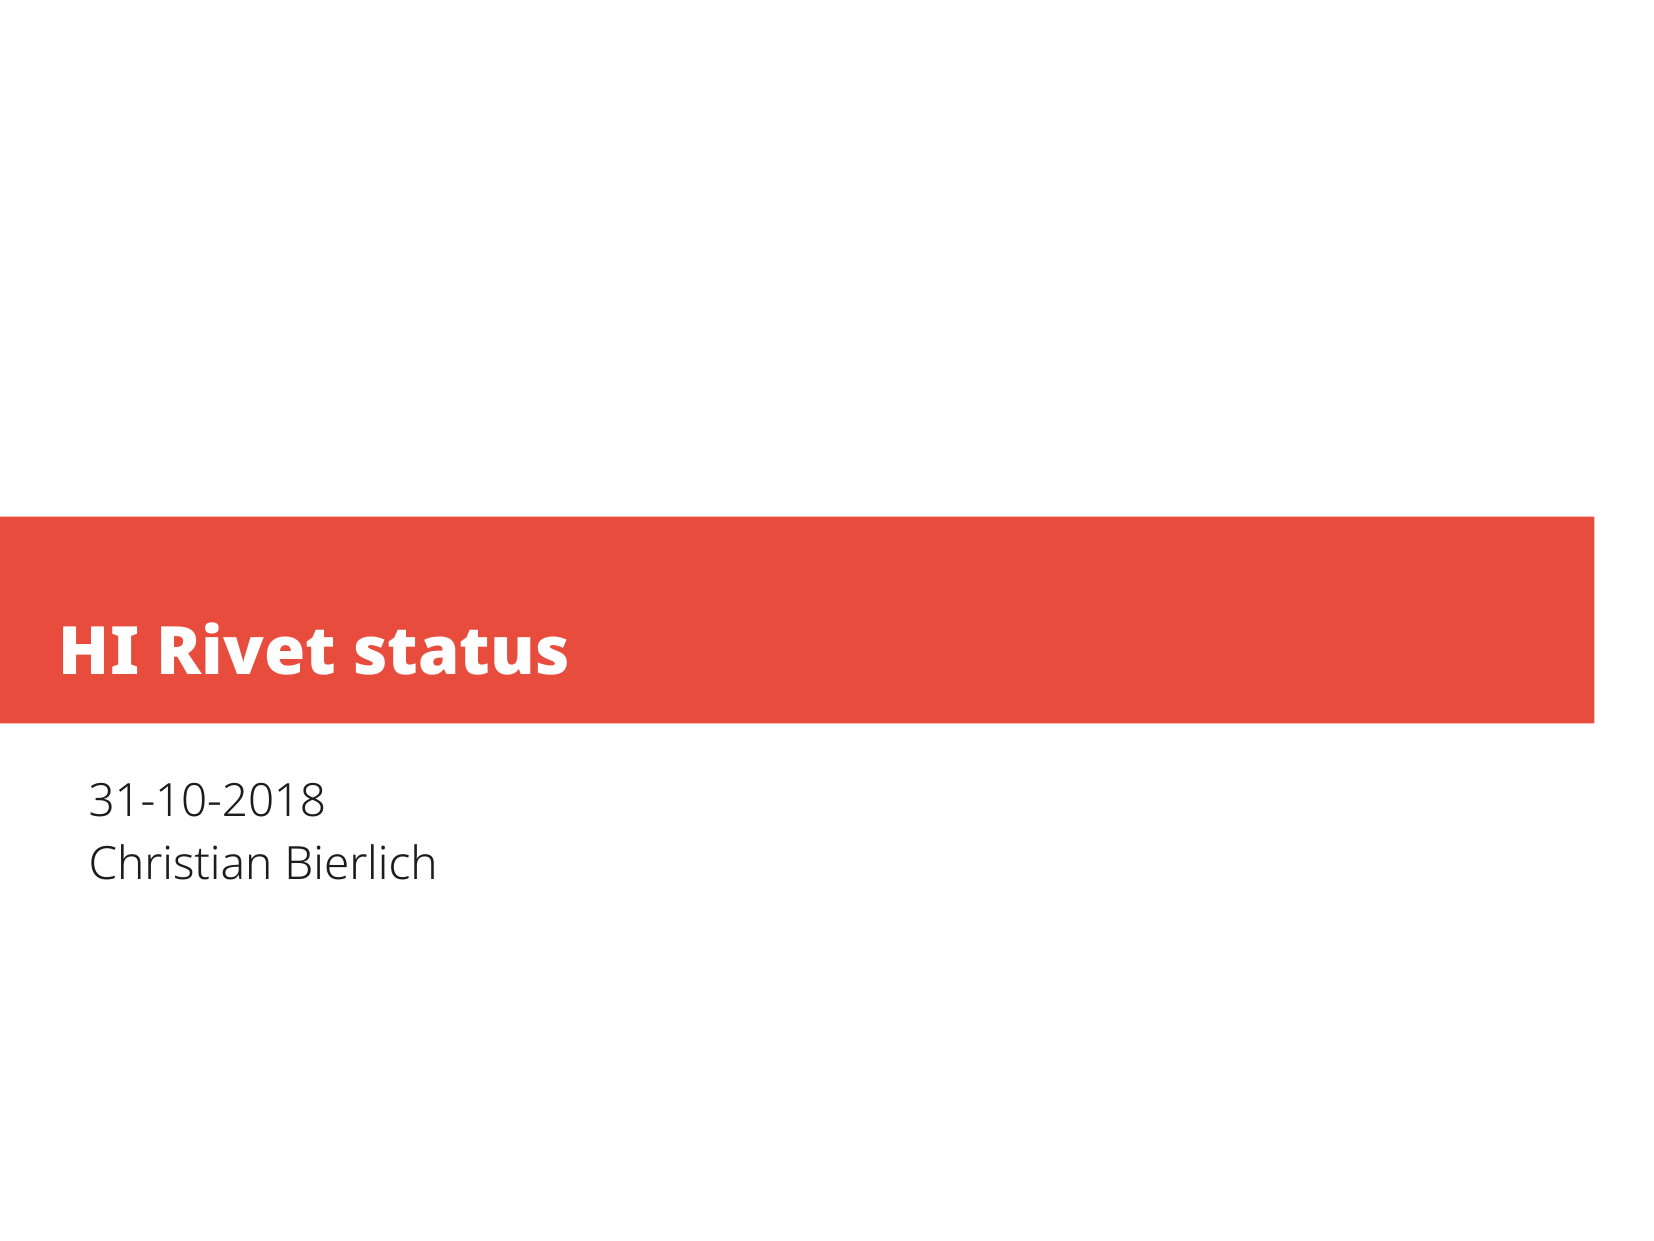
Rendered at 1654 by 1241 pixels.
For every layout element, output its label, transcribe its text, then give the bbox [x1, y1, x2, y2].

title HI Rivet status [59, 546, 1595, 694]
subtitle 31-10-2018 Christian Bierlich [88, 767, 1595, 1182]
